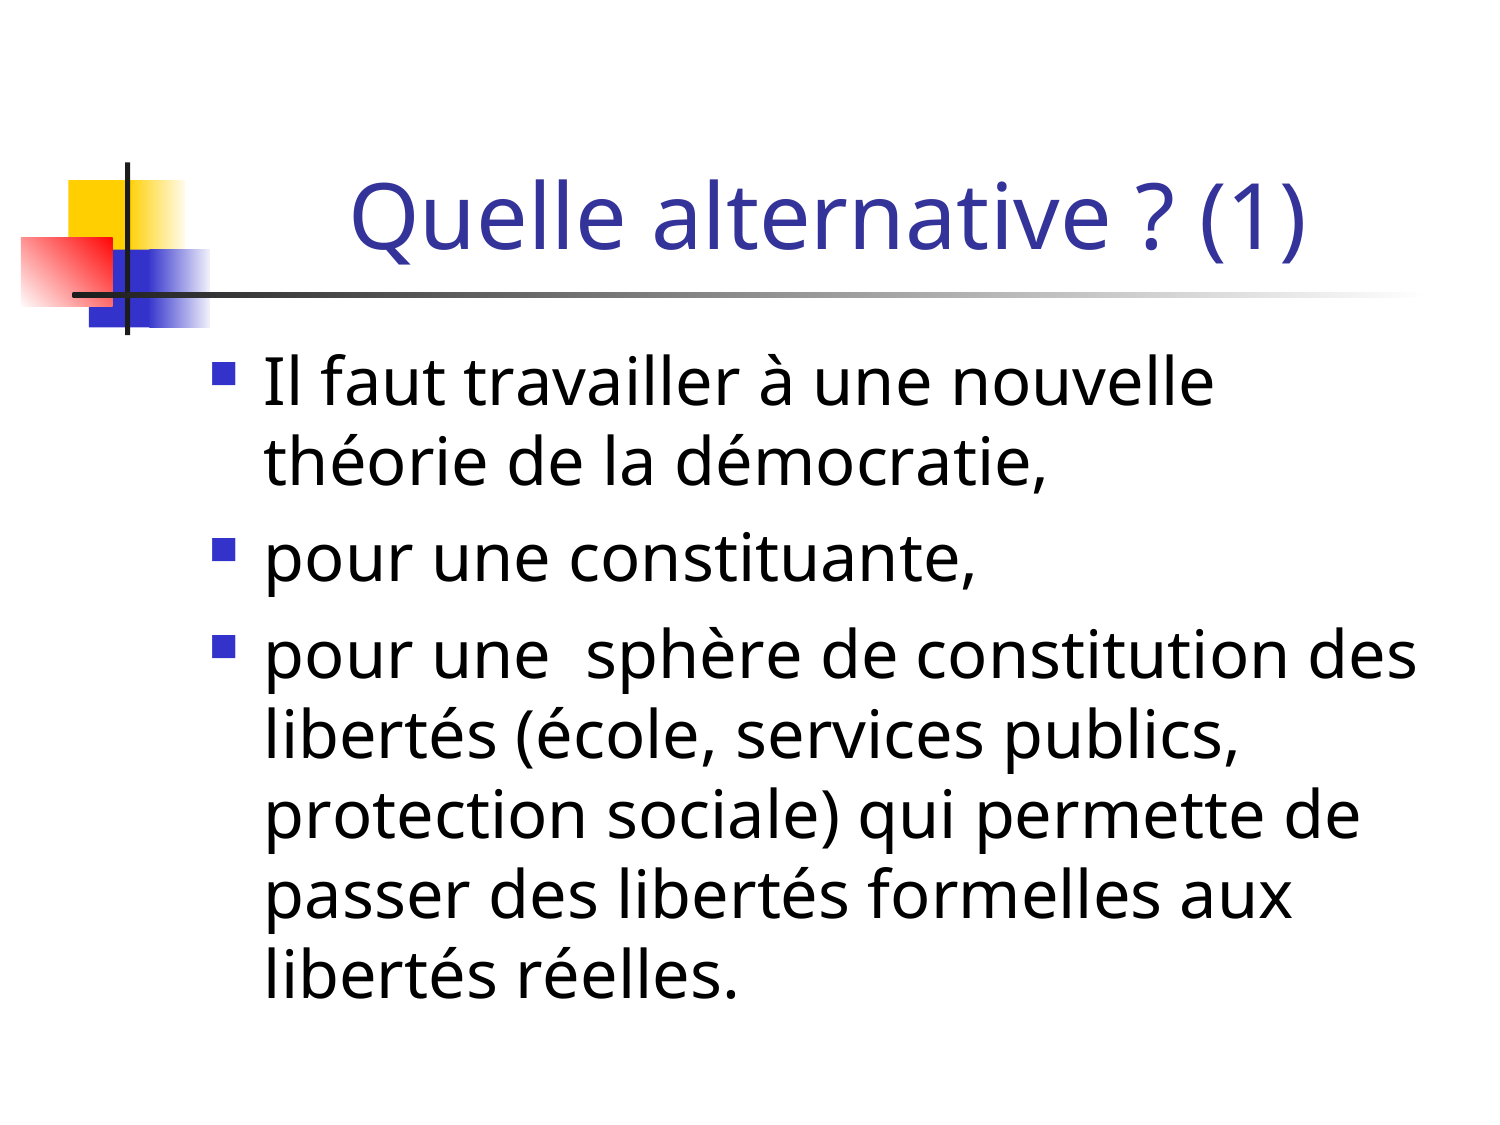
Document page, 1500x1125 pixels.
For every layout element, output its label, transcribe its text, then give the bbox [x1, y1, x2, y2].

text_box Il faut travailler à une nouvelle théorie de la démocratie, pour une constituante, pour une sphère de constitution des libertés (école, services publics, protection sociale) qui permette de passer des libertés formelles aux libertés réelles. [193, 331, 1470, 1007]
text_box Quelle alternative ? (1) [188, 35, 1468, 276]
